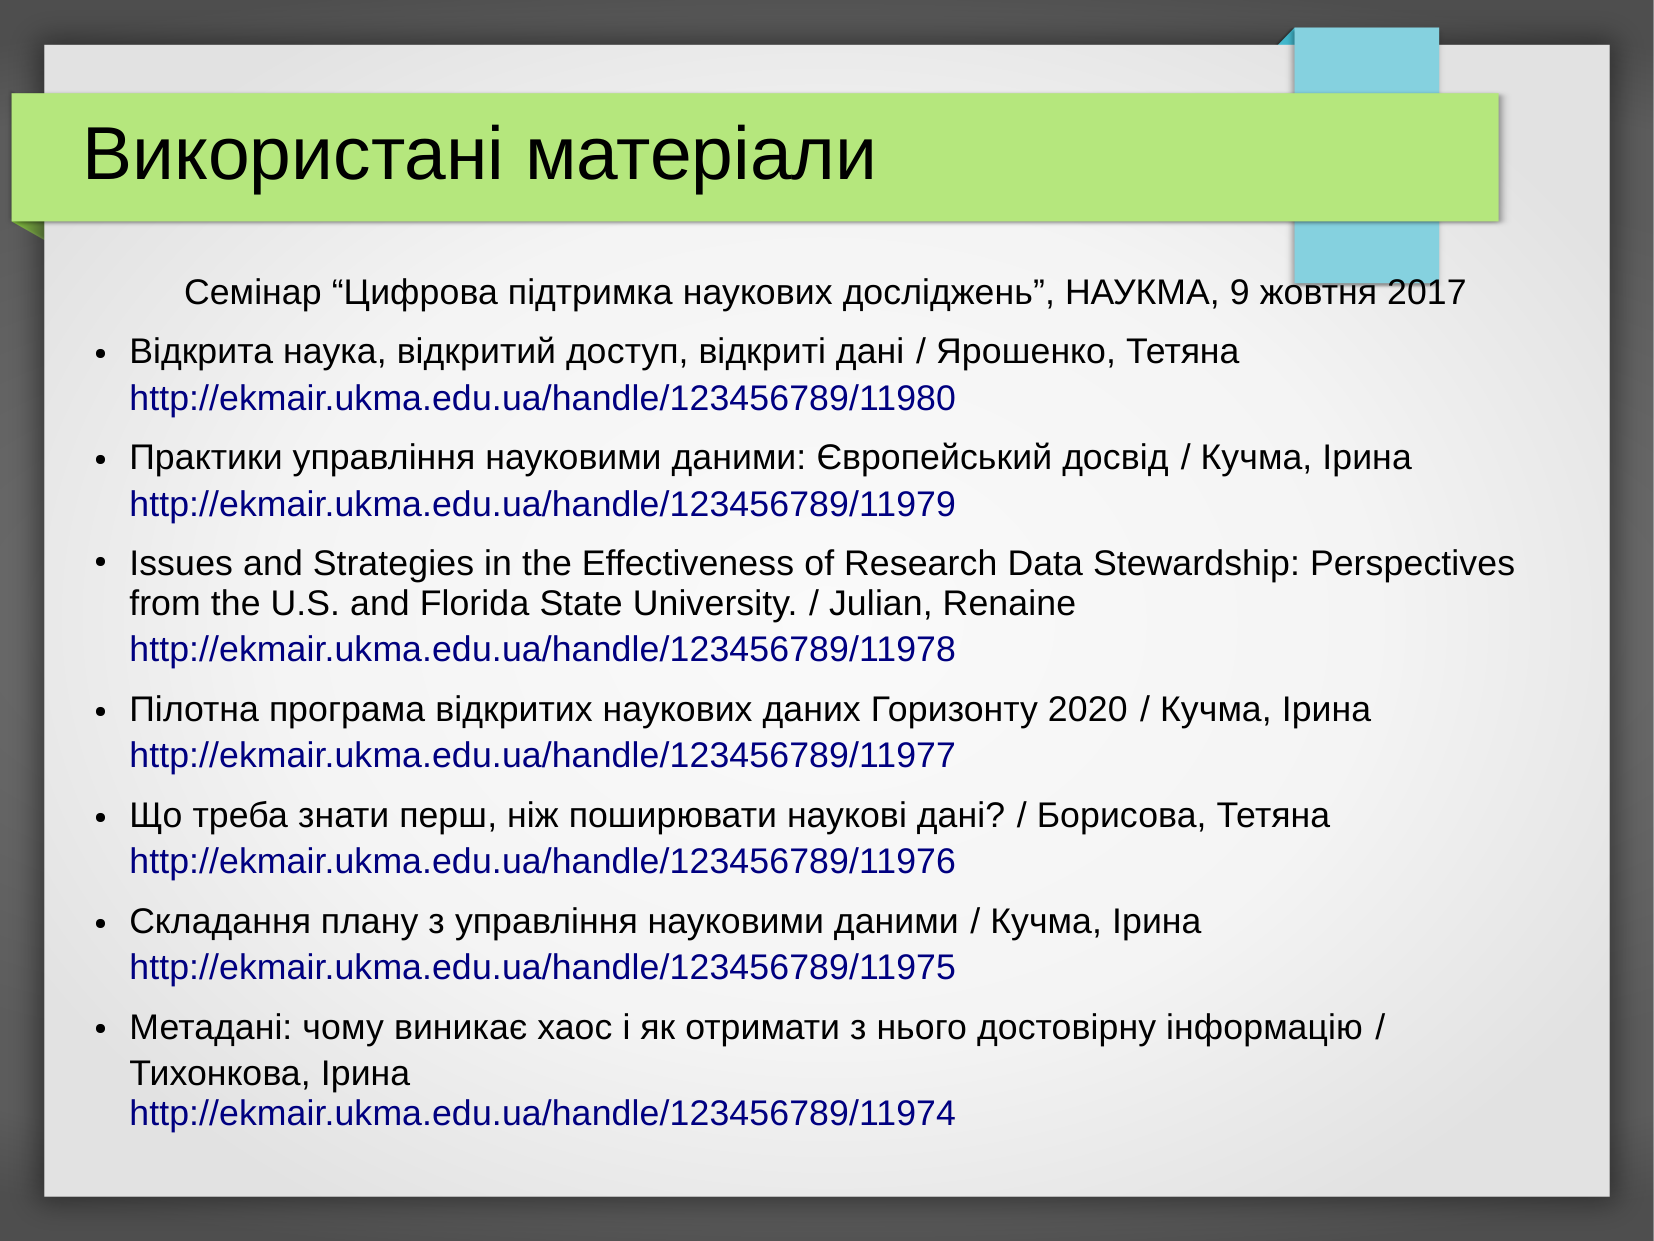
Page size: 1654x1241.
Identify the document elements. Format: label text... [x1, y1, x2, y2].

title Використані матеріали [82, 94, 1264, 212]
list Семінар “Цифрова підтримка наукових досліджень”, НАУКМА, 9 жовтня 2017 Відкрита наука, відкритий доступ, відкриті дані ﻿/ Ярошенко, Тетяна http://ekmair.ukma.edu.ua/handle/123456789/11980 Практики управління науковими даними: Європейський досвід ﻿/ Кучма, Ірина http://ekmair.ukma.edu.ua/handle/123456789/11979 Issues and Strategies in the Effectiveness of Research Data Stewardship: Perspectives from the U.S. and Florida State University. ﻿/ Julian, Renaine http://ekmair.ukma.edu.ua/handle/123456789/11978 Пілотна програма відкритих наукових даних Горизонту 2020 ﻿/ Кучма, Ірина http://ekmair.ukma.edu.ua/handle/123456789/11977 Що треба знати перш, ніж поширювати наукові дані? ﻿/ Борисова, Тетяна http://ekmair.ukma.edu.ua/handle/123456789/11976 Складання плану з управління науковими даними ﻿/ Кучма, Ірина http://ekmair.ukma.edu.ua/handle/123456789/11975 Метадані: чому виникає хаос і як отримати з нього достовірну інформацію ﻿/ Тихонкова, Ірина http://ekmair.ukma.edu.ua/handle/123456789/11974 [82, 212, 1571, 1146]
picture [0, 0, 1654, 1241]
